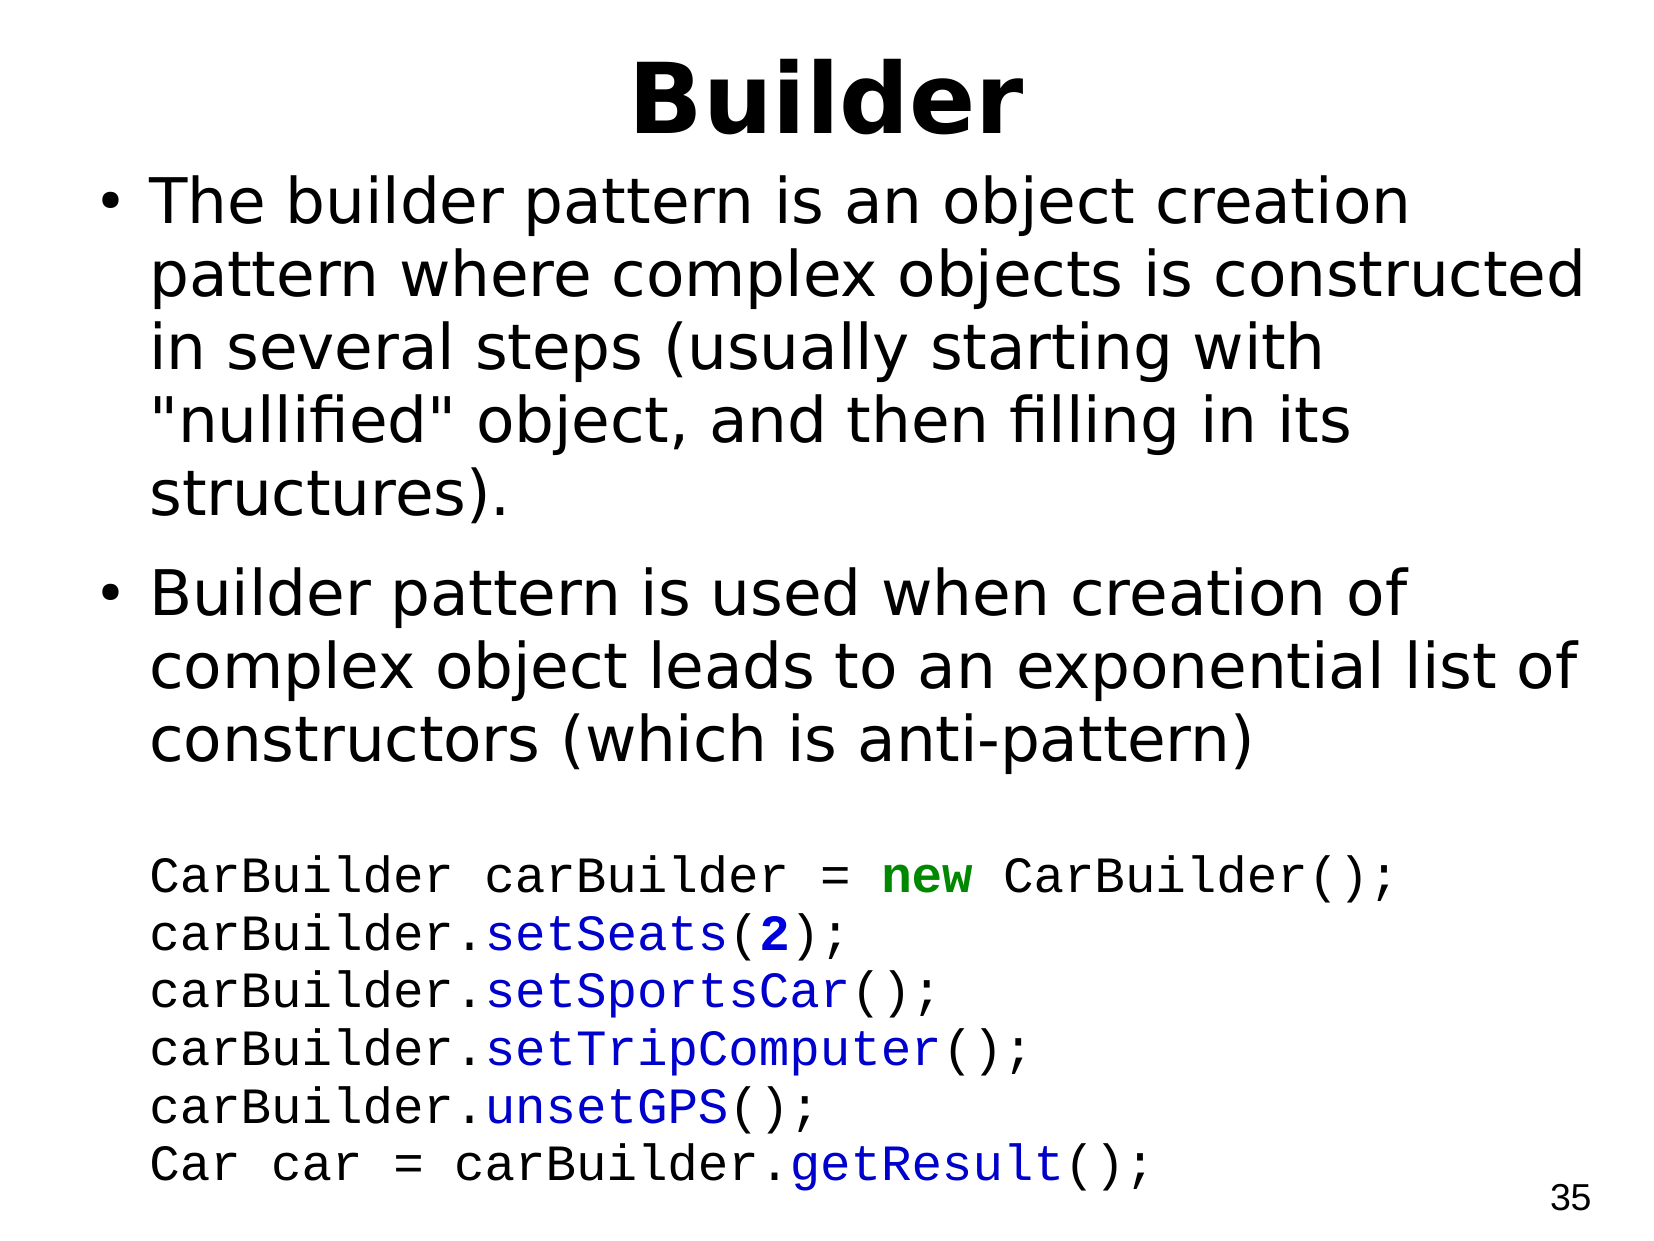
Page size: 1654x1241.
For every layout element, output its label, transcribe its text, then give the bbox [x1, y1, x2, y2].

title Builder [82, 42, 1571, 157]
list The builder pattern is an object creation pattern where complex objects is constructed in several steps (usually starting with "nullified" object, and then filling in its structures). Builder pattern is used when creation of complex object leads to an exponential list of constructors (which is anti-pattern) CarBuilder carBuilder = new CarBuilder(); carBuilder.setSeats(2); carBuilder.setSportsCar(); carBuilder.setTripComputer(); carBuilder.unsetGPS(); Car car = carBuilder.getResult(); [82, 165, 1606, 1201]
